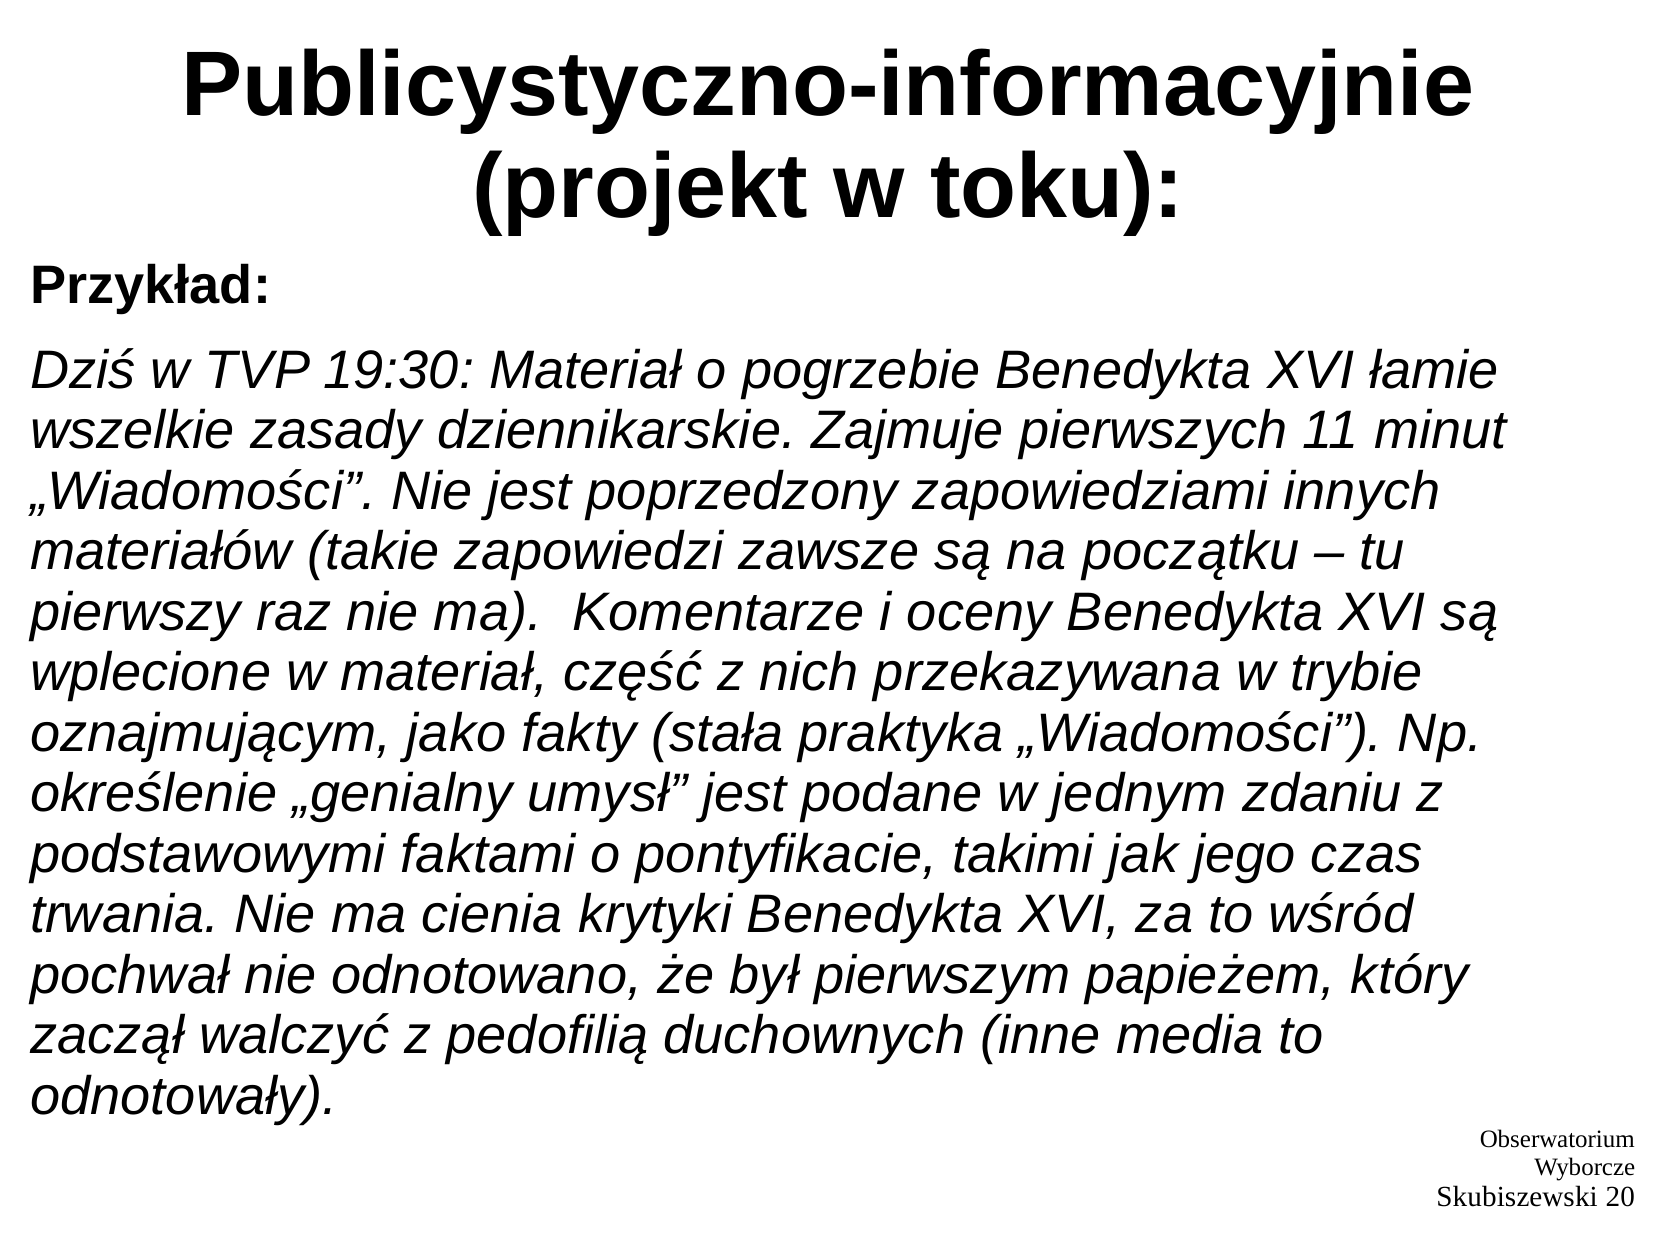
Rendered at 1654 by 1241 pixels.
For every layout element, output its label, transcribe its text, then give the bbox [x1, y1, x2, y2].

title Publicystyczno-informacyjnie (projekt w toku): [84, 32, 1573, 238]
list Przykład: Dziś w TVP 19:30: Materiał o pogrzebie Benedykta XVI łamie wszelkie zasady dziennikarskie. Zajmuje pierwszych 11 minut „Wiadomości”. Nie jest poprzedzony zapowiedziami innych materiałów (takie zapowiedzi zawsze są na początku – tu pierwszy raz nie ma). Komentarze i oceny Benedykta XVI są wplecione w materiał, część z nich przekazywana w trybie oznajmującym, jako fakty (stała praktyka „Wiadomości”). Np. określenie „genialny umysł” jest podane w jednym zdaniu z podstawowymi faktami o pontyfikacie, takimi jak jego czas trwania. Nie ma cienia krytyki Benedykta XVI, za to wśród pochwał nie odnotowano, że był pierwszym papieżem, który zaczął walczyć z pedofilią duchownych (inne media to odnotowały). [30, 255, 1583, 1231]
